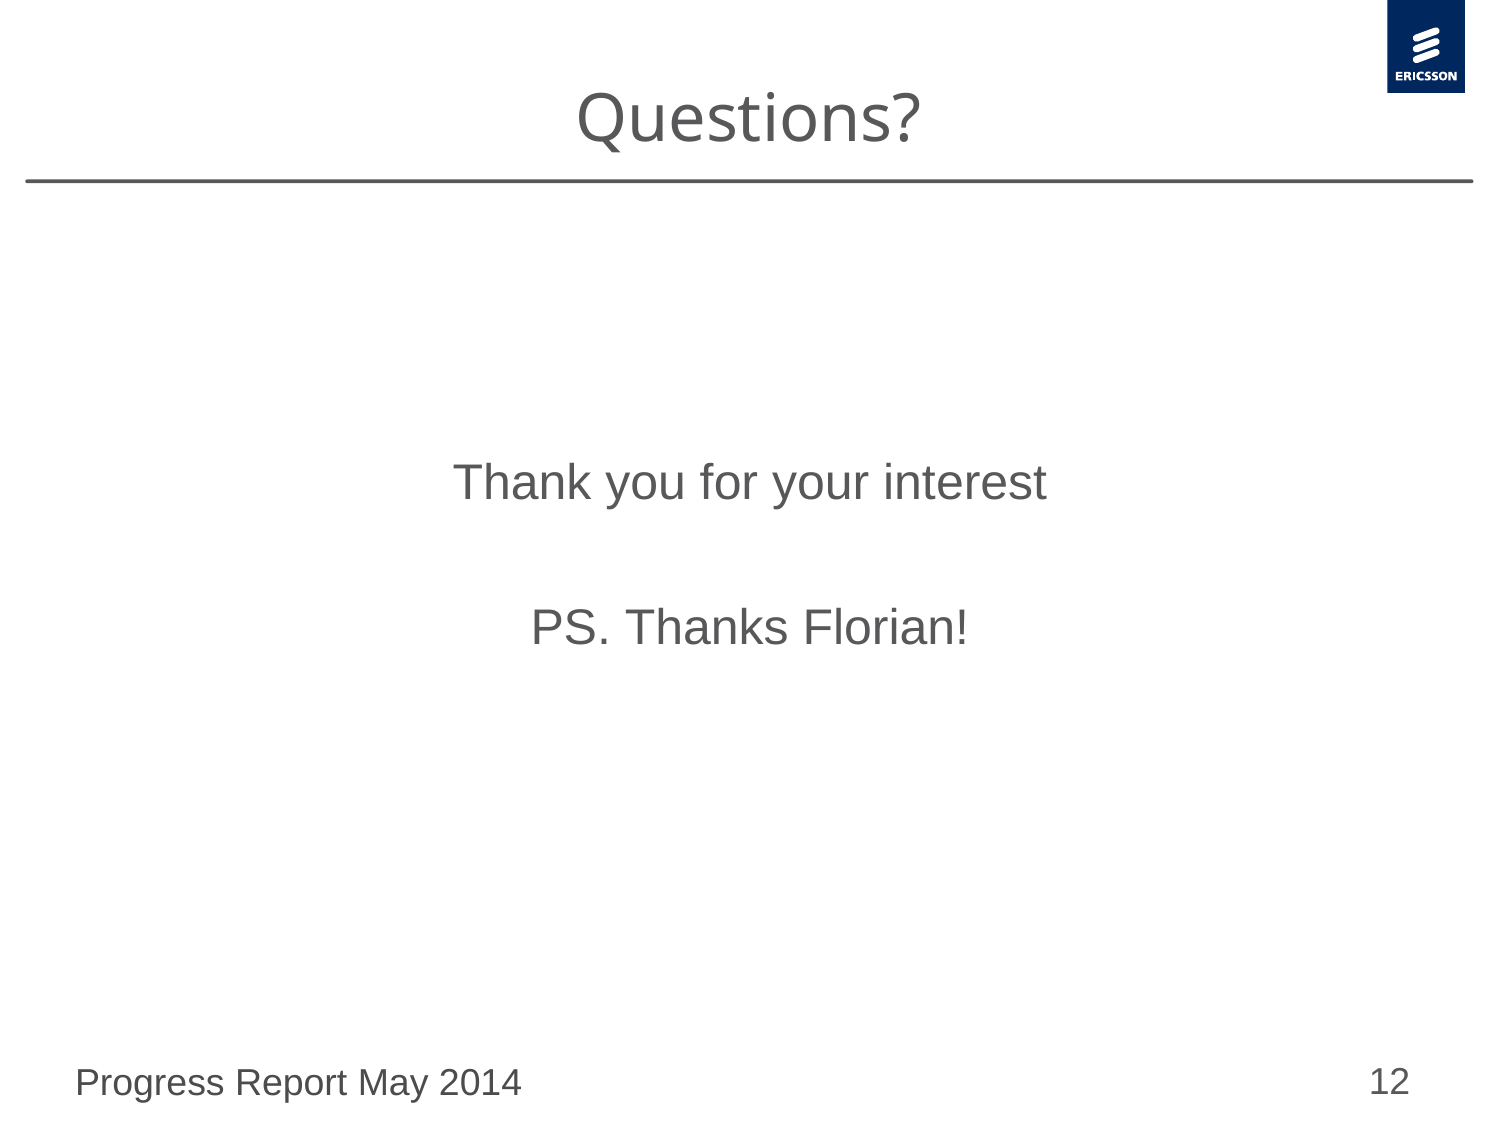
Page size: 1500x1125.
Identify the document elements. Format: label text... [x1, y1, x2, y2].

title Questions? [112, 75, 1397, 156]
subtitle Thank you for your interest PS. Thanks Florian! [65, 225, 1436, 879]
